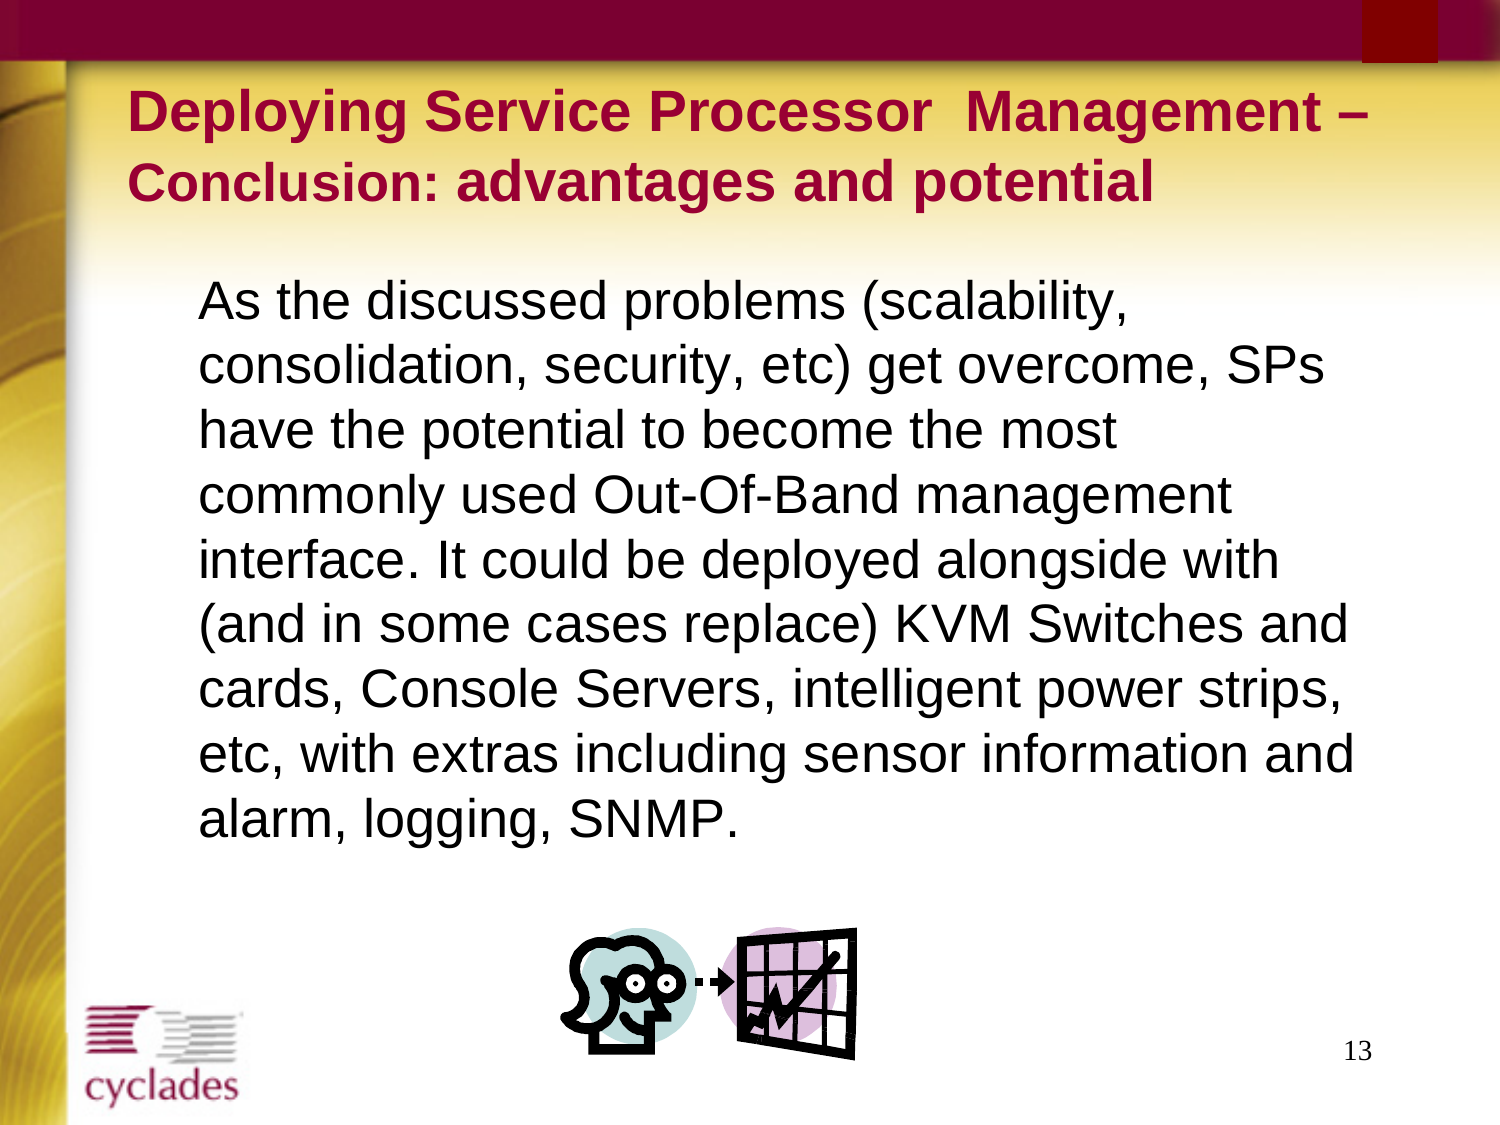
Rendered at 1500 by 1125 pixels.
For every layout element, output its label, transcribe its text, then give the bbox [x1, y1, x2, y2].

chart [559, 927, 857, 1061]
picture [0, 0, 1500, 1125]
title Deploying Service Processor Management – Conclusion: advantages and potential [112, 67, 1388, 221]
list As the discussed problems (scalability, consolidation, security, etc) get overcome, SPs have the potential to become the most commonly used Out-Of-Band management interface. It could be deployed alongside with (and in some cases replace) KVM Switches and cards, Console Servers, intelligent power strips, etc, with extras including sensor information and alarm, logging, SNMP. [112, 258, 1388, 1000]
